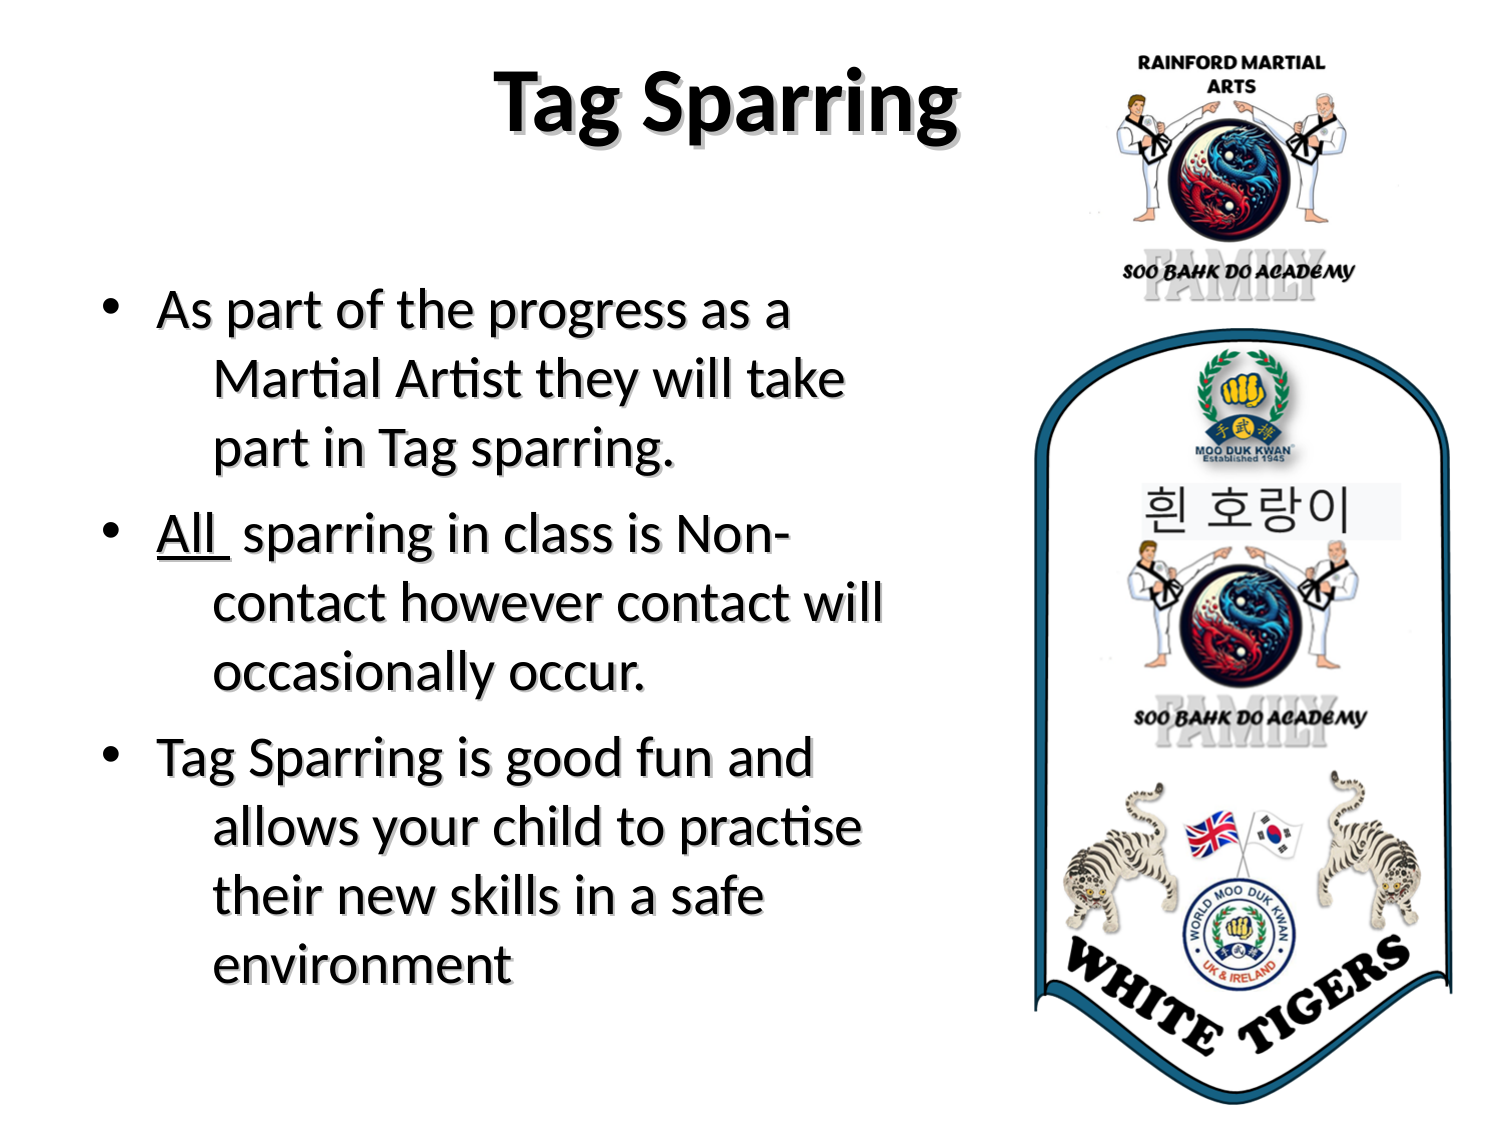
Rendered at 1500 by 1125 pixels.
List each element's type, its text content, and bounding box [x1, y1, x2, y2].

picture [1048, 41, 1420, 306]
title Tag Sparring [51, 1, 1402, 189]
picture [1008, 328, 1460, 1110]
list As part of the progress as a Martial Artist they will take part in Tag sparring. All sparring in class is Non- contact however contact will occasionally occur. Tag Sparring is good fun and allows your child to practise their new skills in a safe environment [85, 263, 932, 1006]
